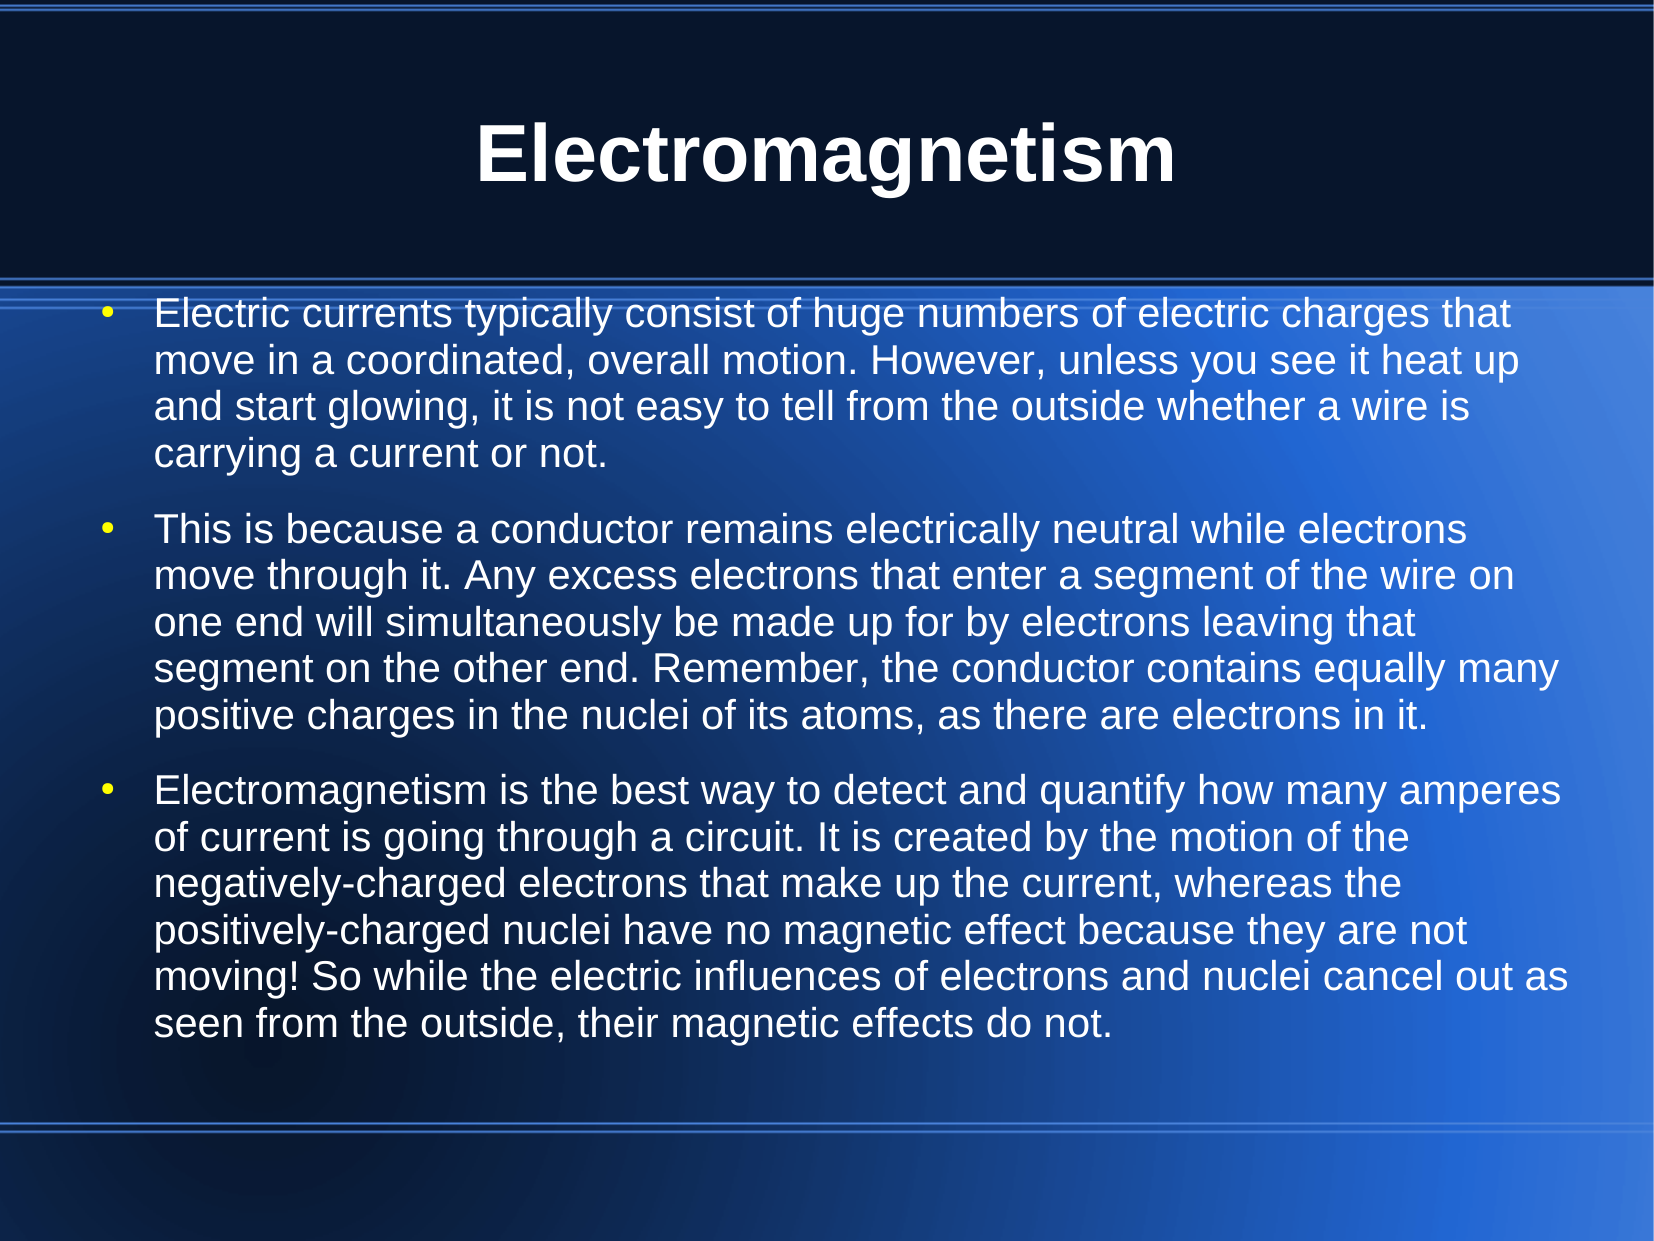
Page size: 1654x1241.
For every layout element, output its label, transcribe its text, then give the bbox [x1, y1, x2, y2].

title Electromagnetism [82, 49, 1571, 257]
picture [0, 0, 1654, 1241]
list Electric currents typically consist of huge numbers of electric charges that move in a coordinated, overall motion. However, unless you see it heat up and start glowing, it is not easy to tell from the outside whether a wire is carrying a current or not. This is because a conductor remains electrically neutral while electrons move through it. Any excess electrons that enter a segment of the wire on one end will simultaneously be made up for by electrons leaving that segment on the other end. Remember, the conductor contains equally many positive charges in the nuclei of its atoms, as there are electrons in it. Electromagnetism is the best way to detect and quantify how many amperes of current is going through a circuit. It is created by the motion of the negatively-charged electrons that make up the current, whereas the positively-charged nuclei have no magnetic effect because they are not moving! So while the electric influences of electrons and nuclei cancel out as seen from the outside, their magnetic effects do not. [82, 290, 1571, 1109]
